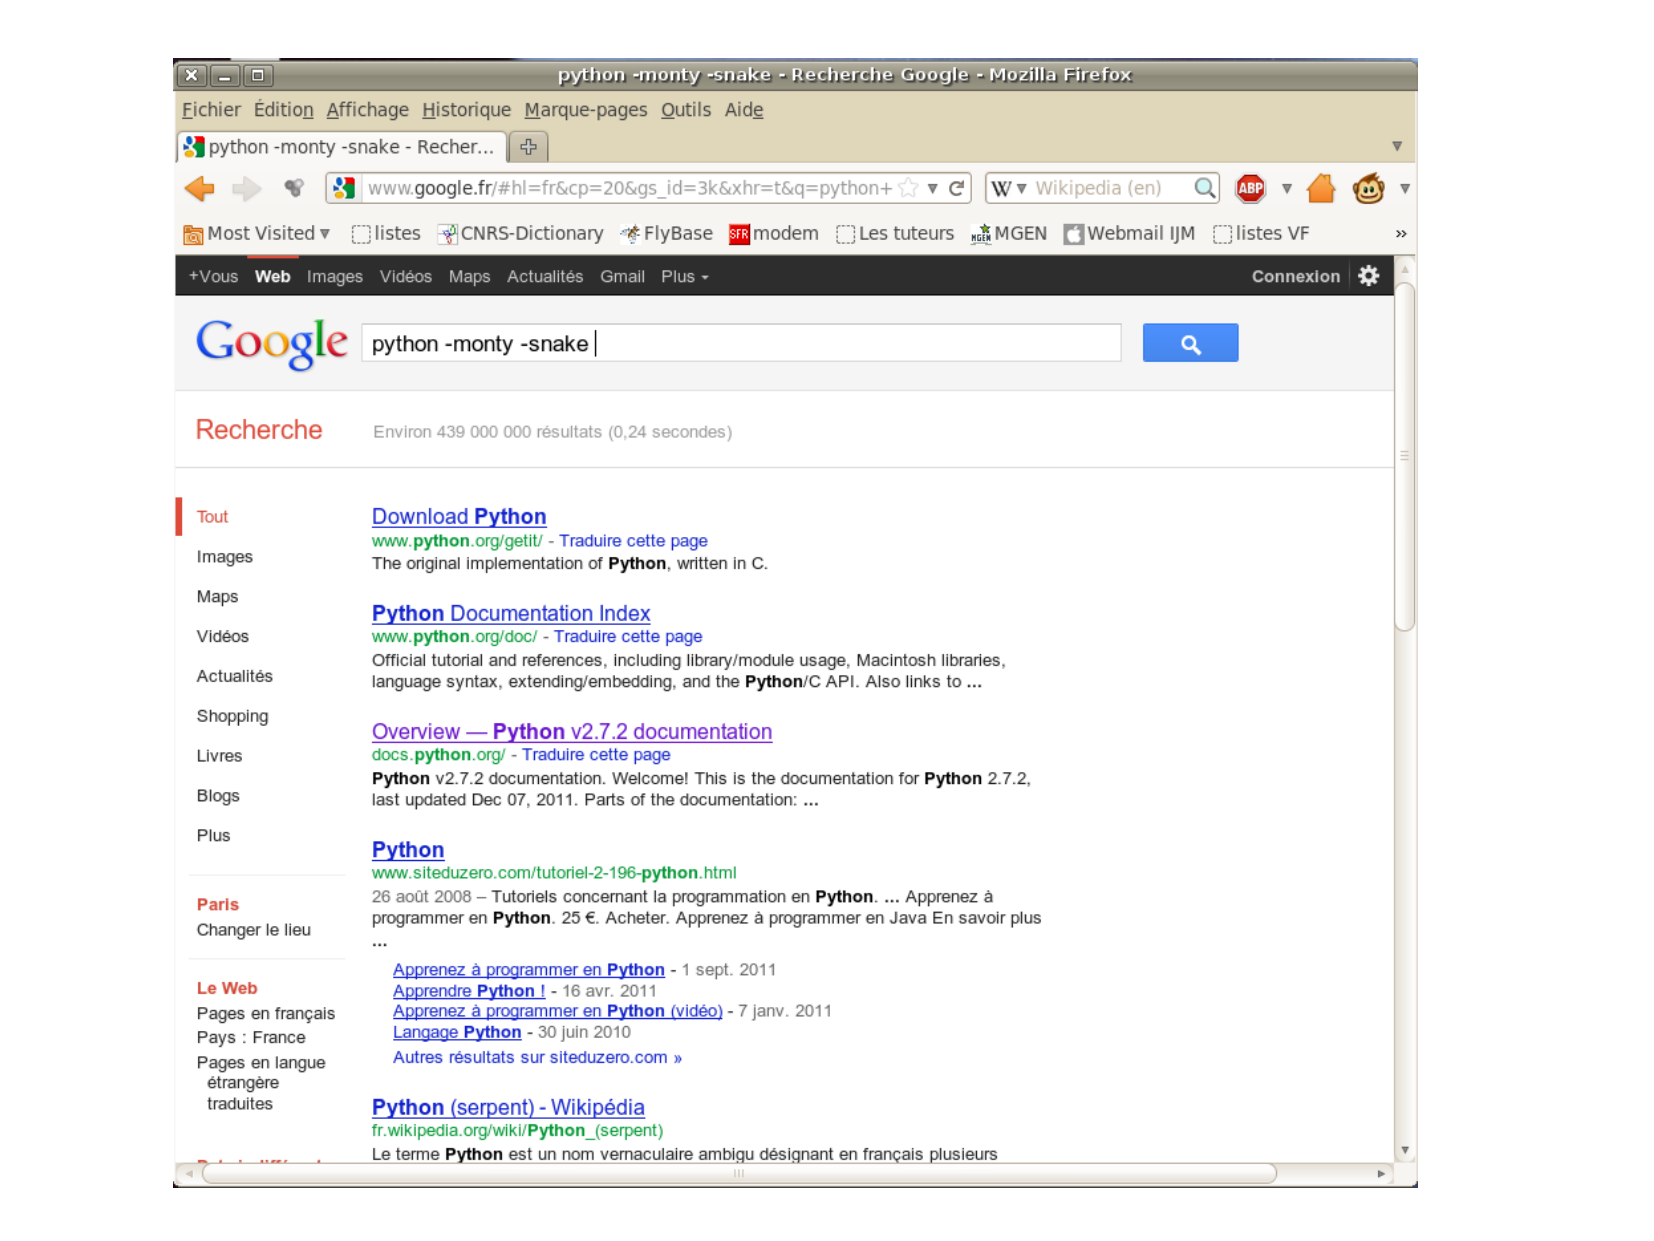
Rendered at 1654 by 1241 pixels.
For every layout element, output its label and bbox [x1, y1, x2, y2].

picture [173, 58, 1418, 1188]
